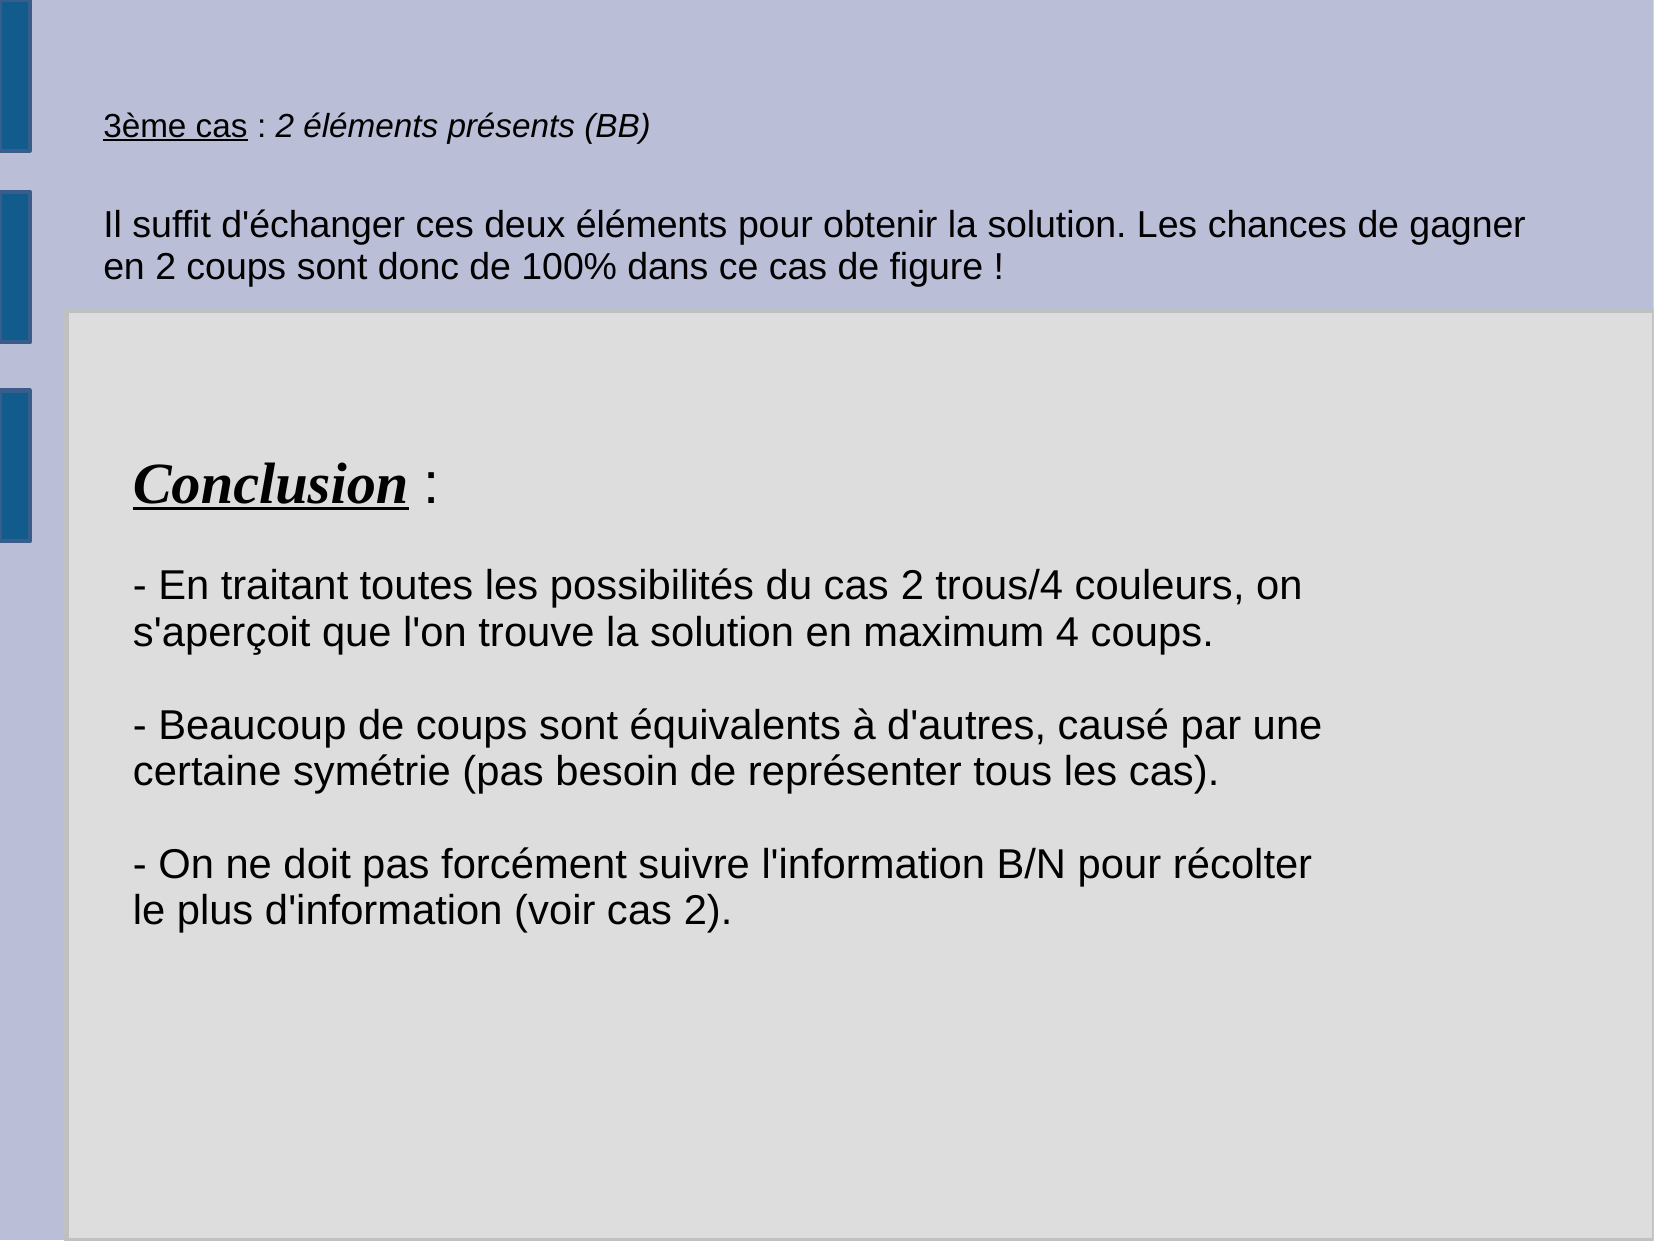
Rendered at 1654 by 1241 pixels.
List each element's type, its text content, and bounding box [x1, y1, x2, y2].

text_box 3ème cas : 2 éléments présents (BB) [88, 100, 768, 153]
text_box Il suffit d'échanger ces deux éléments pour obtenir la solution. Les chances de gagner en 2 coups sont donc de 100% dans ce cas de figure ! [88, 196, 1565, 296]
text_box Conclusion : - En traitant toutes les possibilités du cas 2 trous/4 couleurs, on s'aperçoit que l'on trouve la solution en maximum 4 coups. - Beaucoup de coups sont équivalents à d'autres, causé par une certaine symétrie (pas besoin de représenter tous les cas). - On ne doit pas forcément suivre l'information B/N pour récolter le plus d'information (voir cas 2). [118, 442, 1359, 944]
